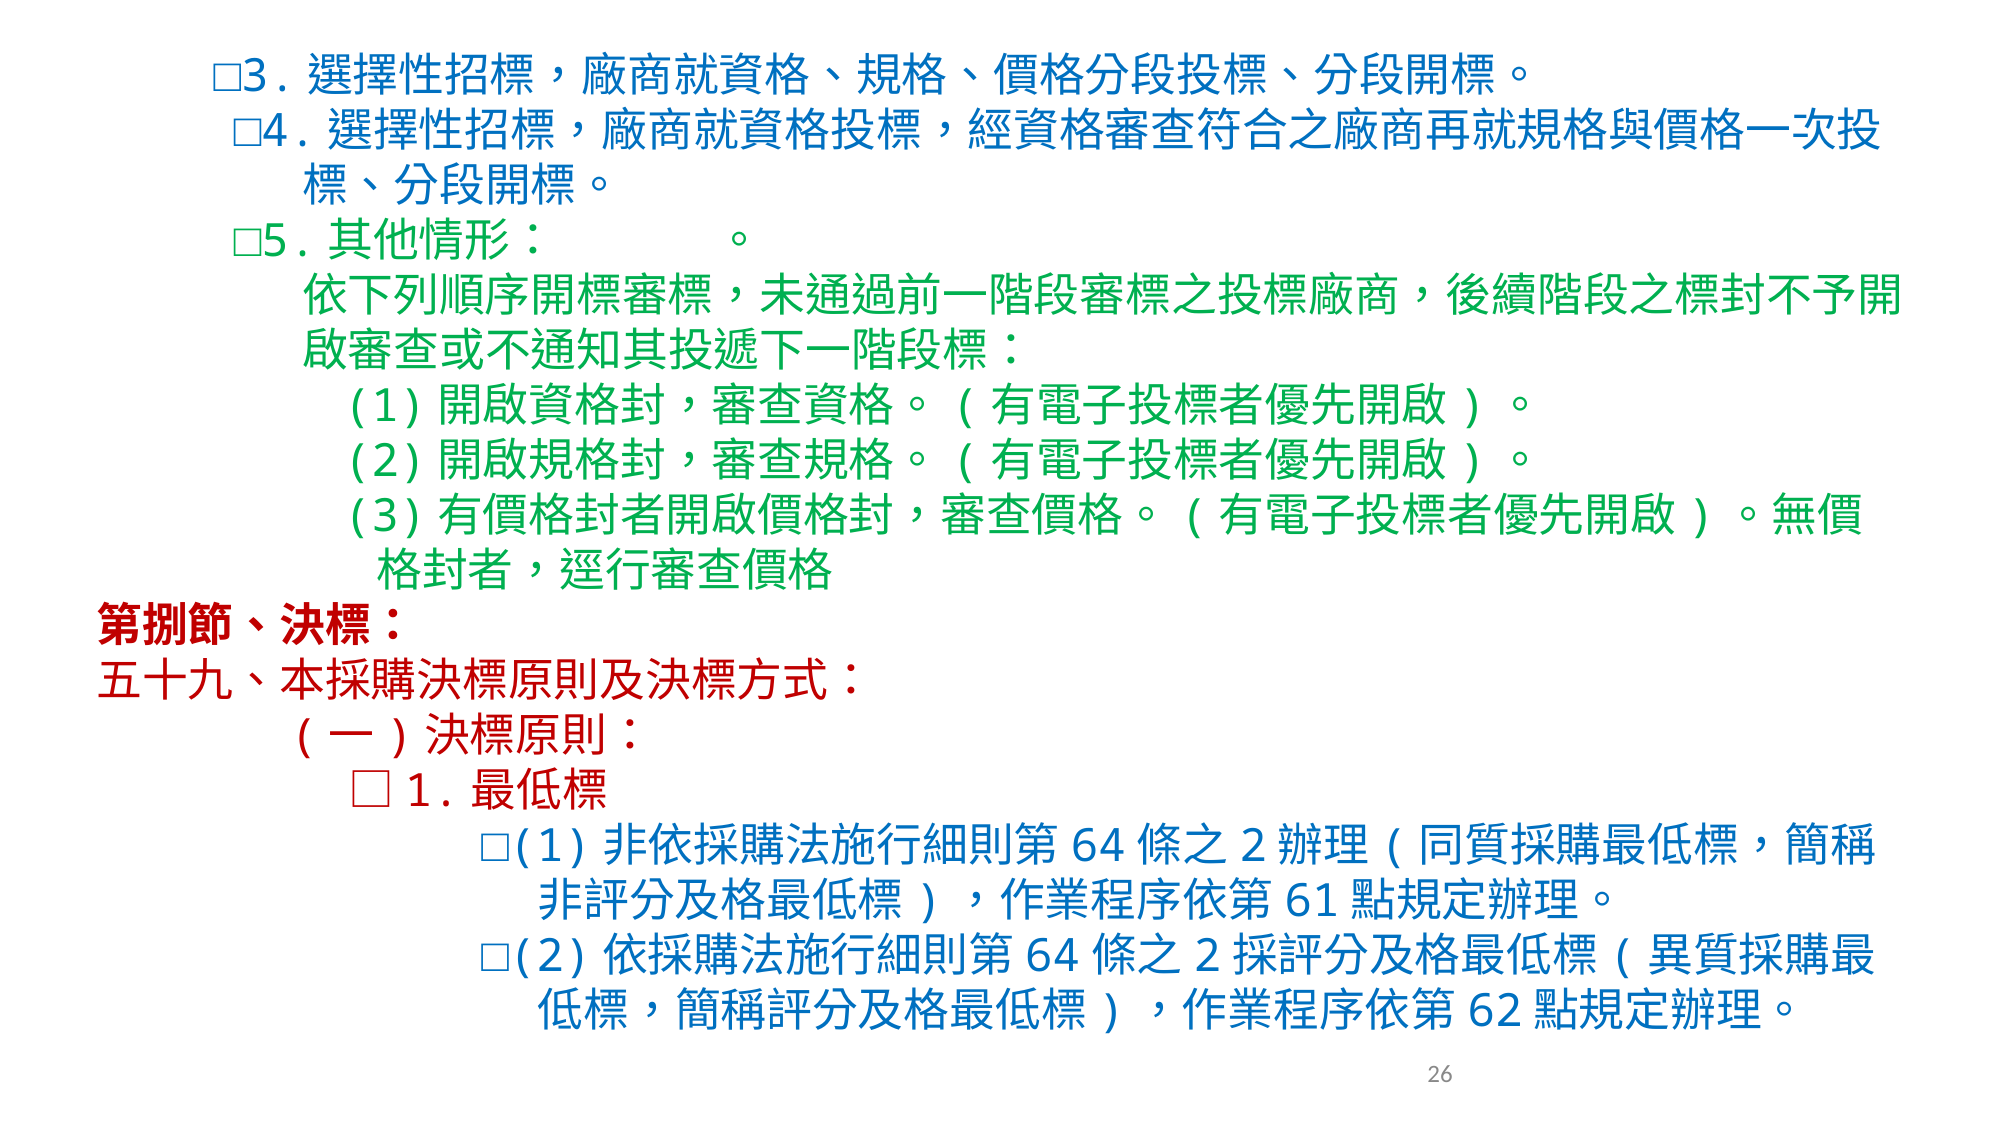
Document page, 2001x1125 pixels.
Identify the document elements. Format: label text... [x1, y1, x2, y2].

text_box □3.選擇性招標，廠商就資格、規格、價格分段投標、分段開標。 □4.選擇性招標，廠商就資格投標，經資格審查符合之廠商再就規格與價格一次投標、分段開標。 □5.其他情形： 。 依下列順序開標審標，未通過前一階段審標之投標廠商，後續階段之標封不予開啟審查或不通知其投遞下一階段標： (1)開啟資格封，審查資格。(有電子投標者優先開啟)。 (2)開啟規格封，審查規格。(有電子投標者優先開啟)。 (3)有價格封者開啟價格封，審查價格。(有電子投標者優先開啟)。無價格封者，逕行審查價格 第捌節、決標： 五十九、本採購決標原則及決標方式： (一)決標原則： □1.最低標 □(1)非依採購法施行細則第64條之2辦理(同質採購最低標，簡稱非評分及格最低標)，作業程序依第61點規定辦理。 □(2)依採購法施行細則第64條之2採評分及格最低標(異質採購最低標，簡稱評分及格最低標)，作業程序依第62點規定辦理。 [81, 38, 1919, 1043]
text_box 26 [1412, 1042, 1863, 1103]
